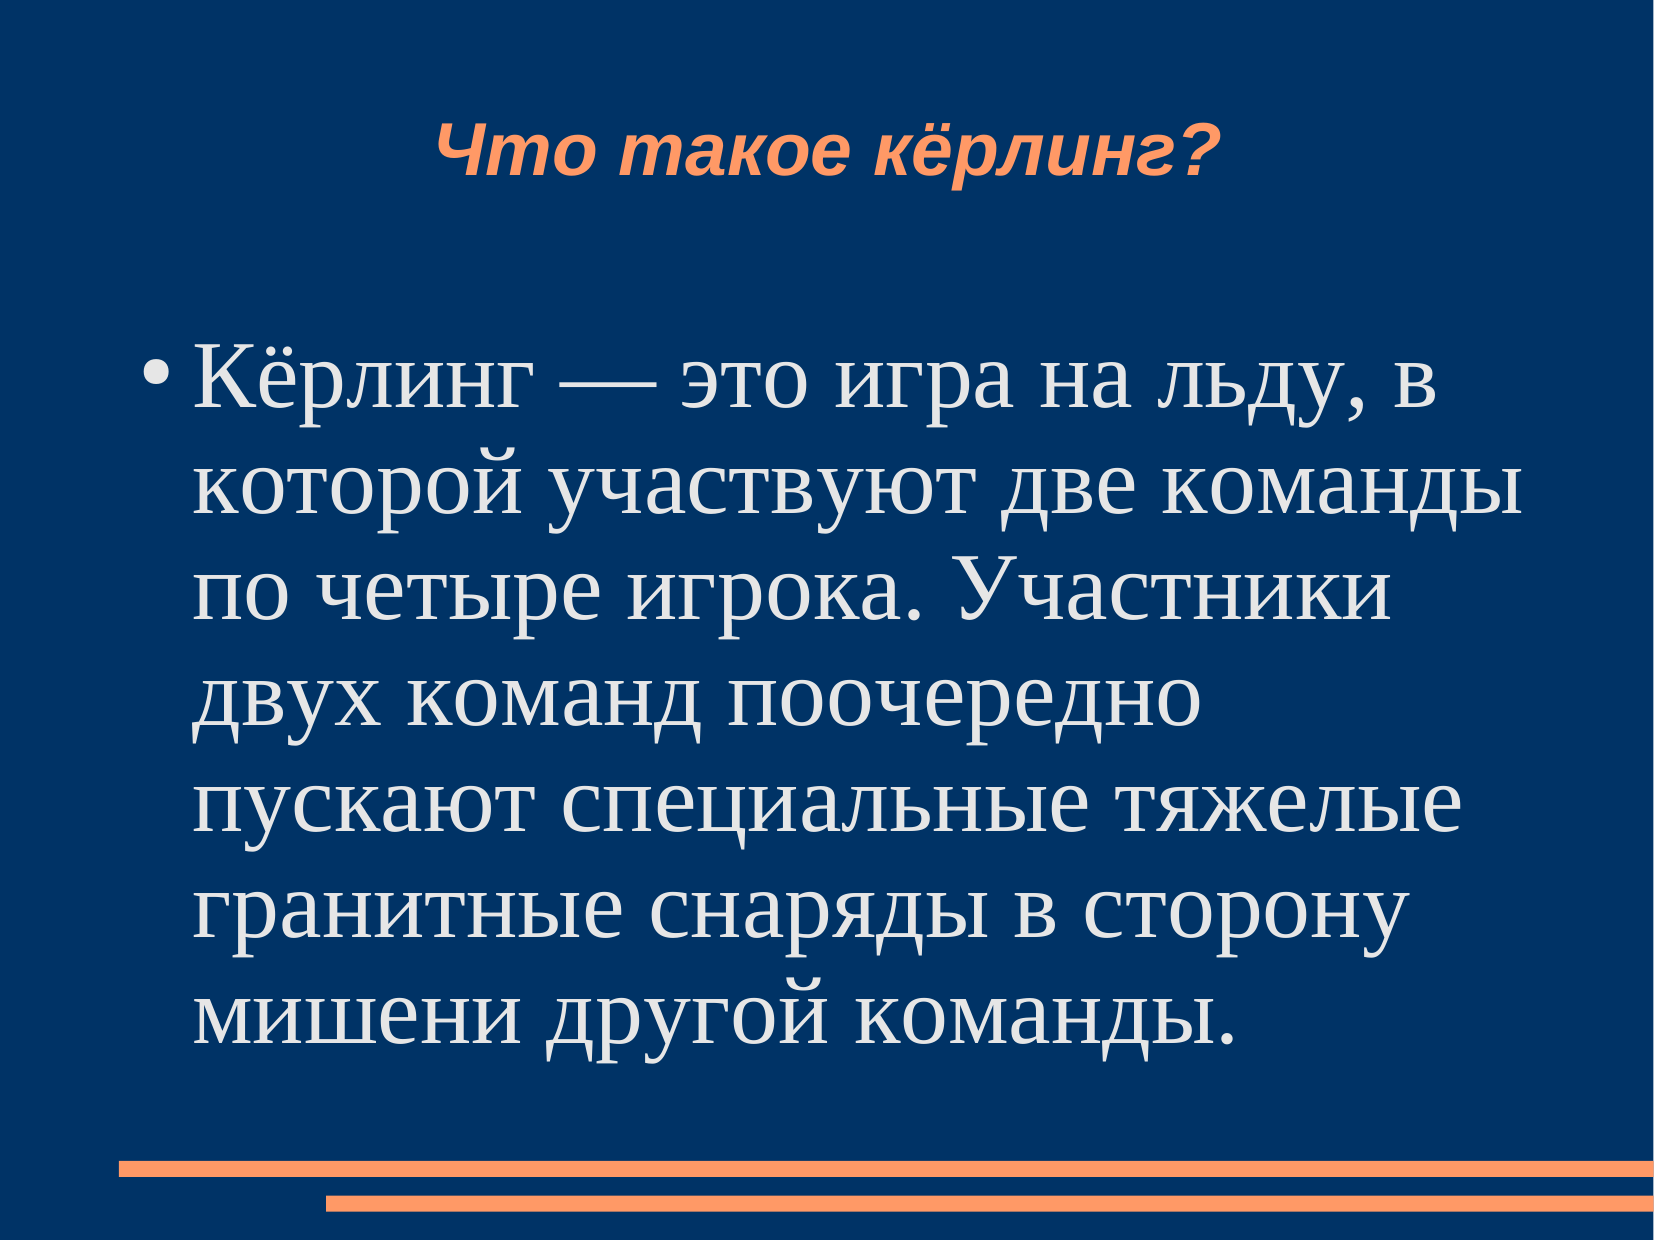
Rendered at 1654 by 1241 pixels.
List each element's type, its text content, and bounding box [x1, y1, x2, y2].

list Кёрлинг — это игра на льду, в которой участвуют две команды по четыре игрока. Участники двух команд поочередно пускают специальные тяжелые гранитные снаряды в сторону мишени другой команды. [121, 322, 1561, 1132]
title Что такое кёрлинг? [121, 46, 1534, 254]
